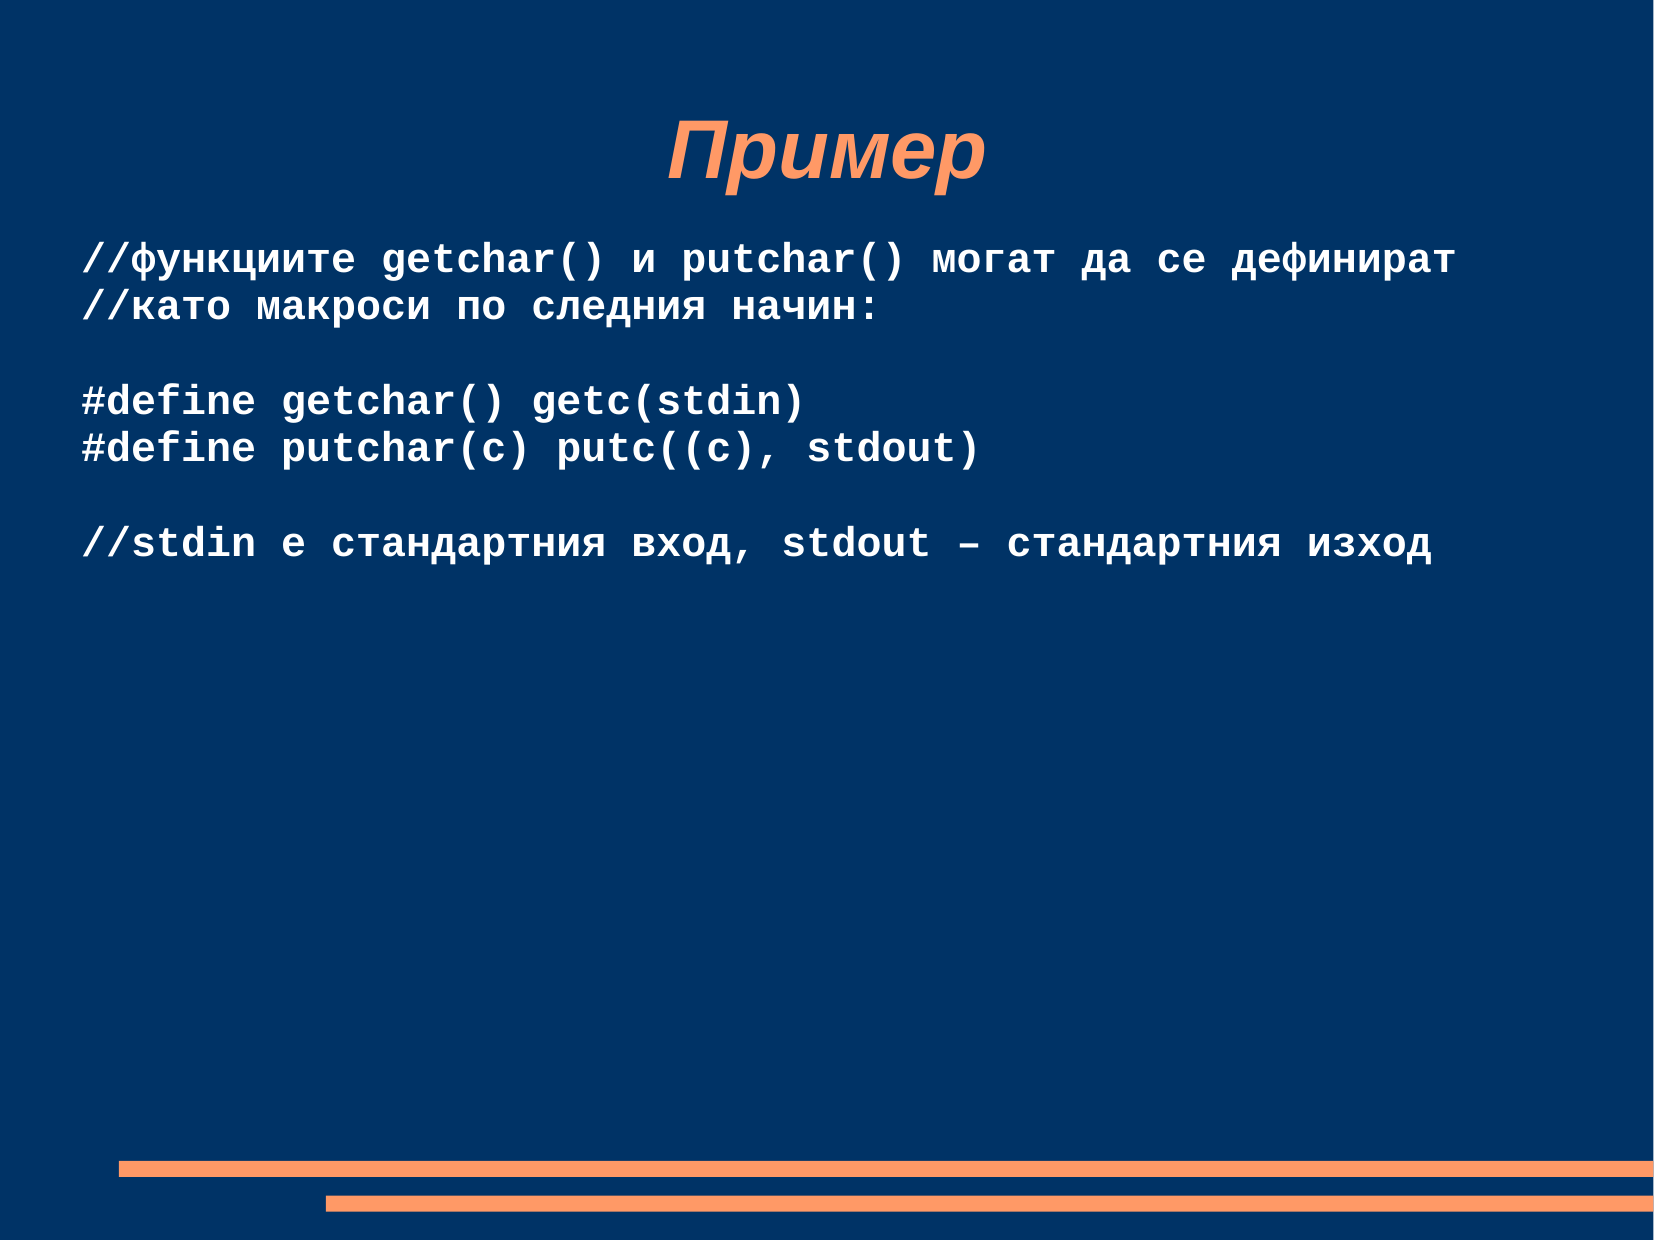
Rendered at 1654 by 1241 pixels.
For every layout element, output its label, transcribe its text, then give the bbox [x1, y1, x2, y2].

text_box //функциите getchar() и putchar() могат да се дефинират //като макроси по следния начин: #define getchar() getc(stdin) #define putchar(c) putc((c), stdout) //stdin е стандартния вход, stdout – стандартния изход [66, 230, 1654, 580]
title Пример [121, 46, 1534, 230]
